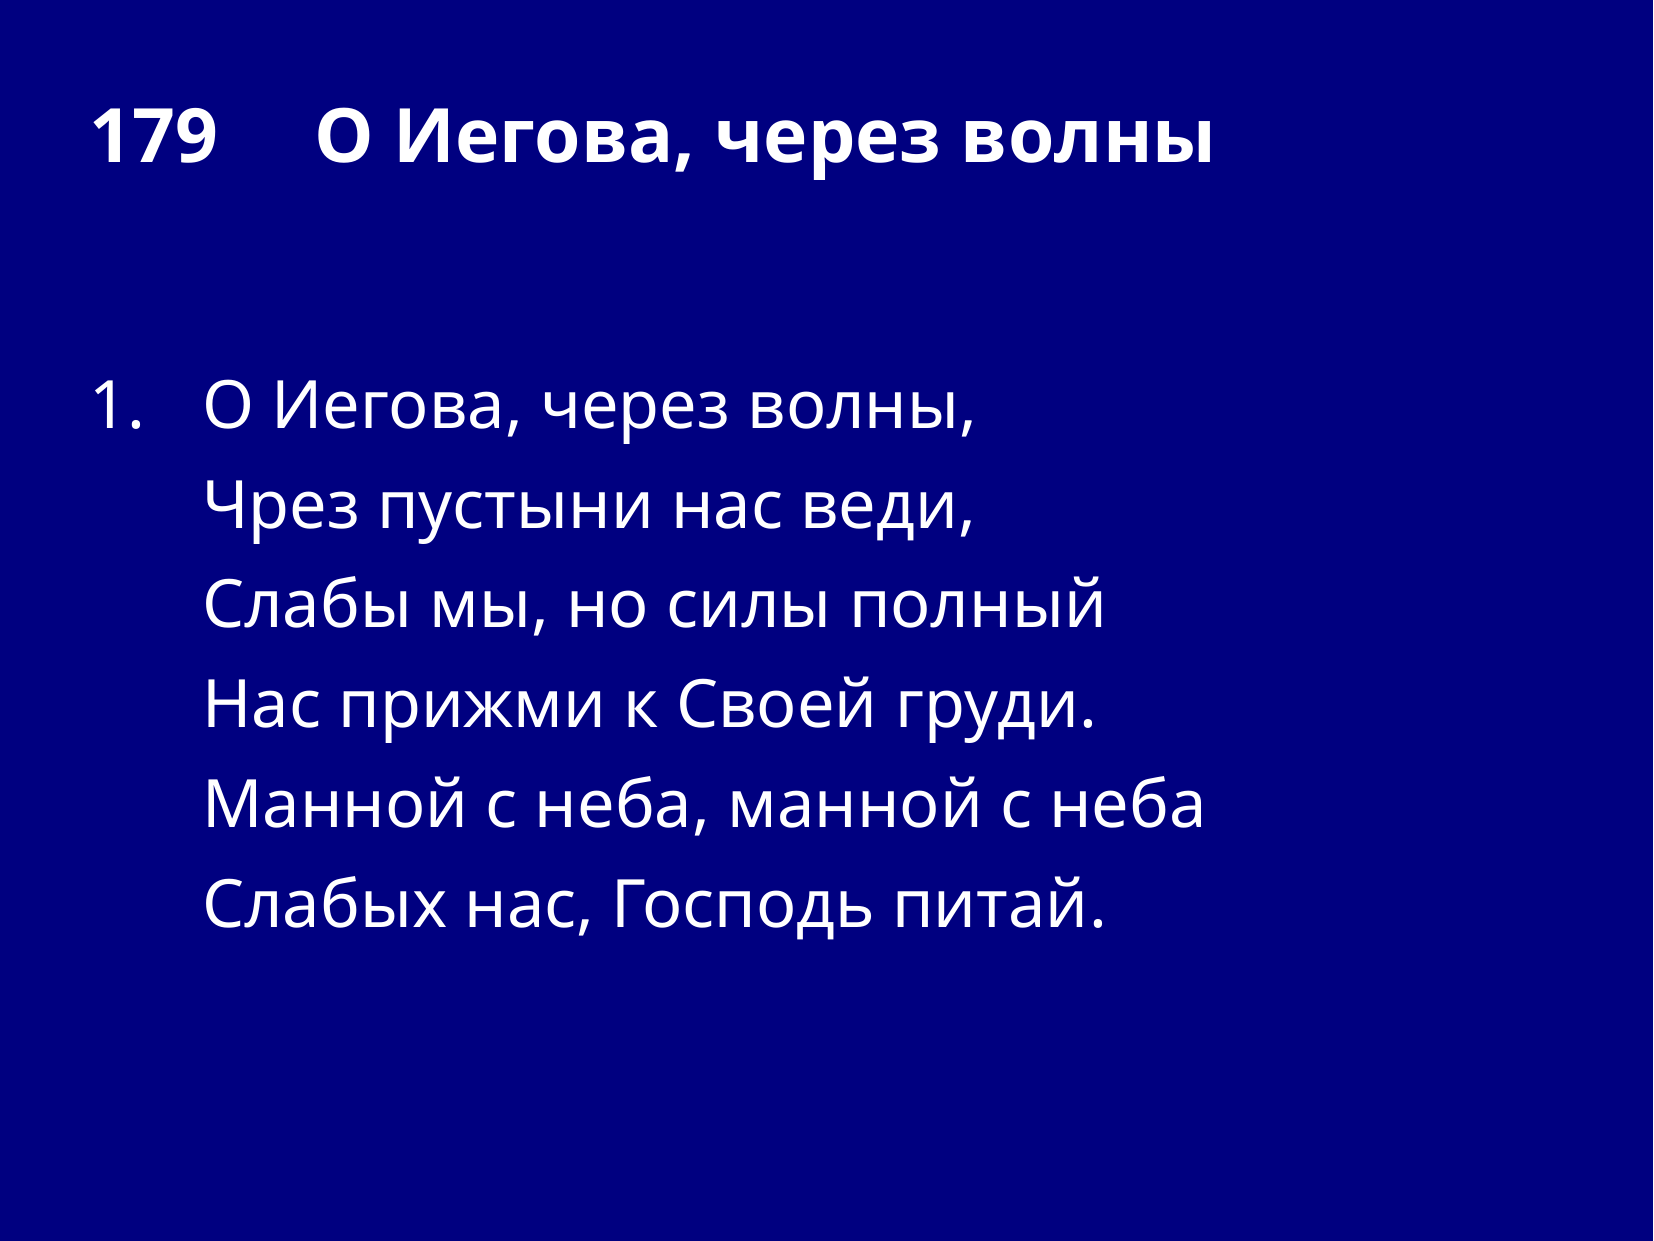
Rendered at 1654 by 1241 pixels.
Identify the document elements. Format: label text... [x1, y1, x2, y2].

text_box 1. О Иегова, через волны, Чрез пустыни нас веди, Слабы мы, но силы полный Нас прижми к Своей груди. Манной с неба, манной с неба Слабых нас, Господь питай. [75, 188, 1576, 1163]
text_box 179 О Иегова, через волны [75, 75, 1576, 188]
